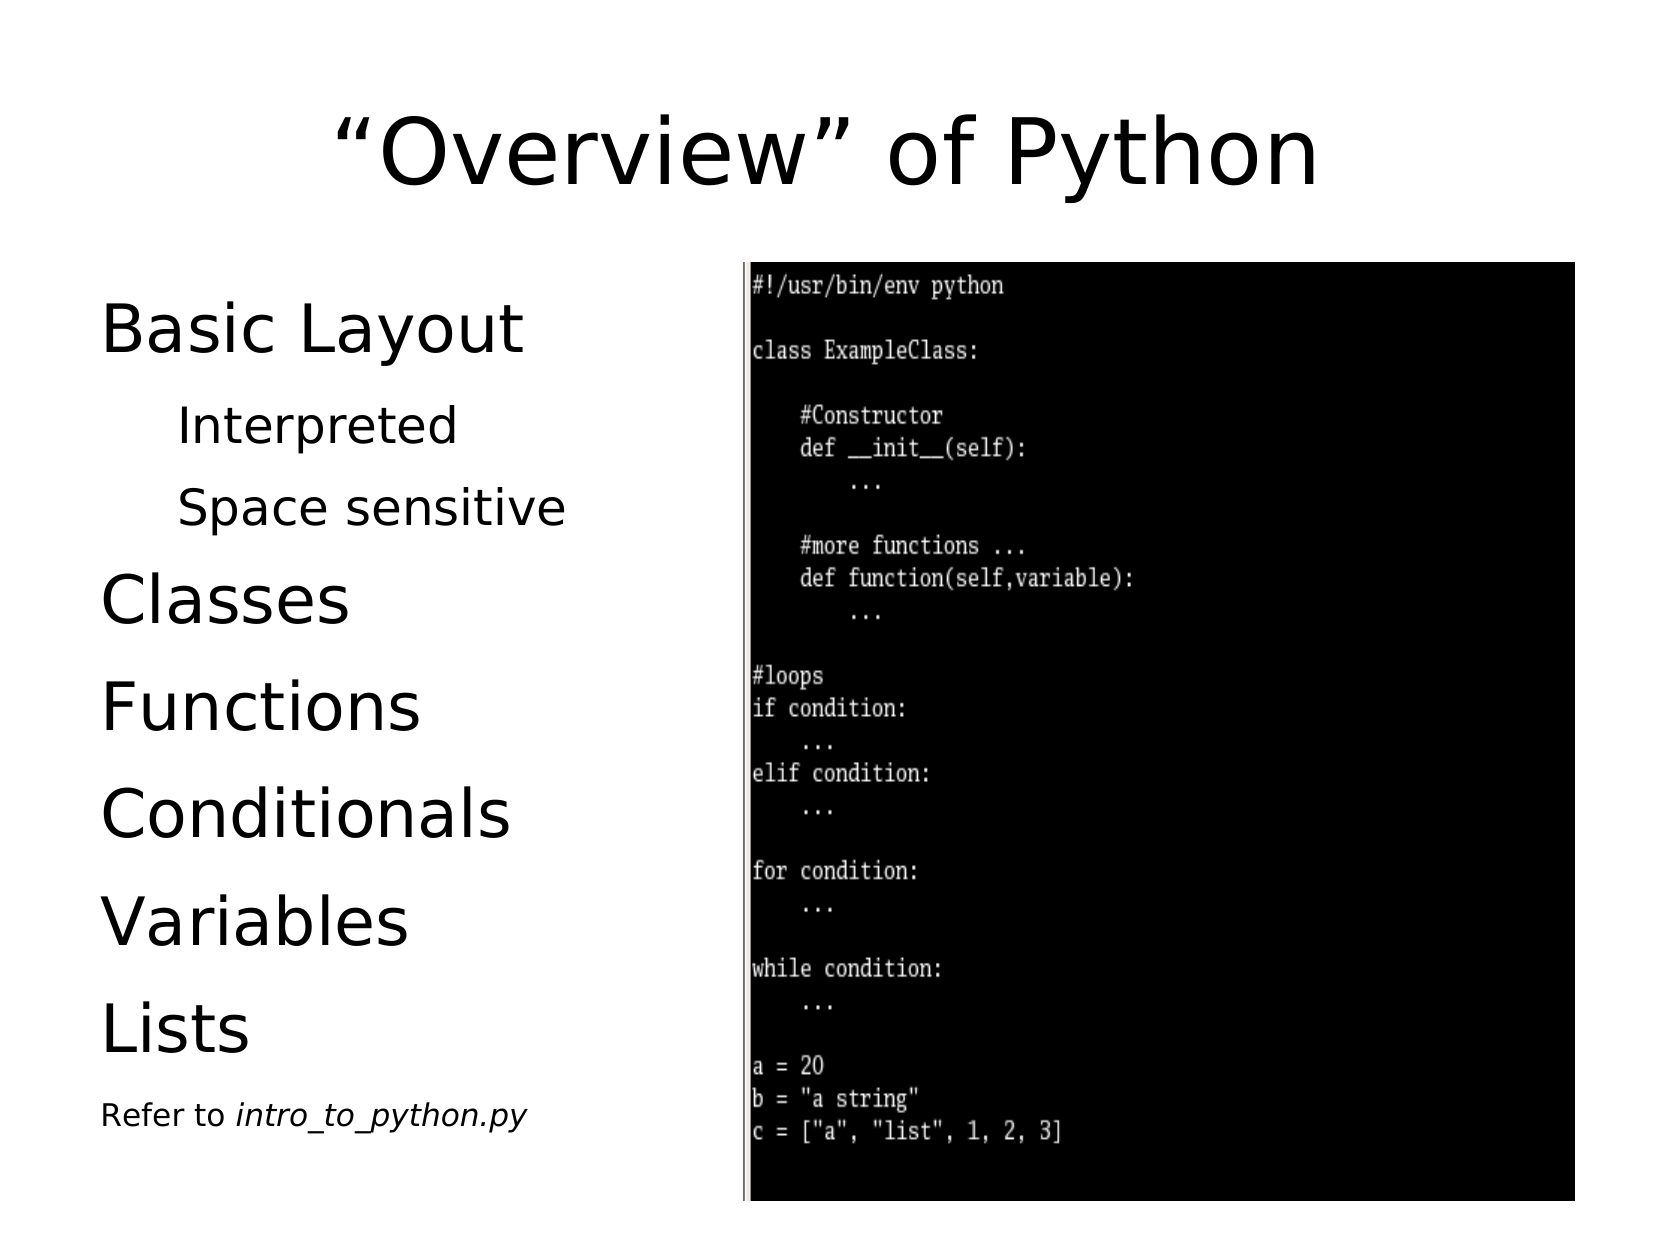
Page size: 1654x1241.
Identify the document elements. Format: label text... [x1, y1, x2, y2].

title “Overview” of Python [82, 49, 1571, 257]
picture [736, 262, 1576, 1201]
list Basic Layout Interpreted Space sensitive Classes Functions Conditionals Variables Lists Refer to intro_to_python.py [82, 290, 713, 1135]
